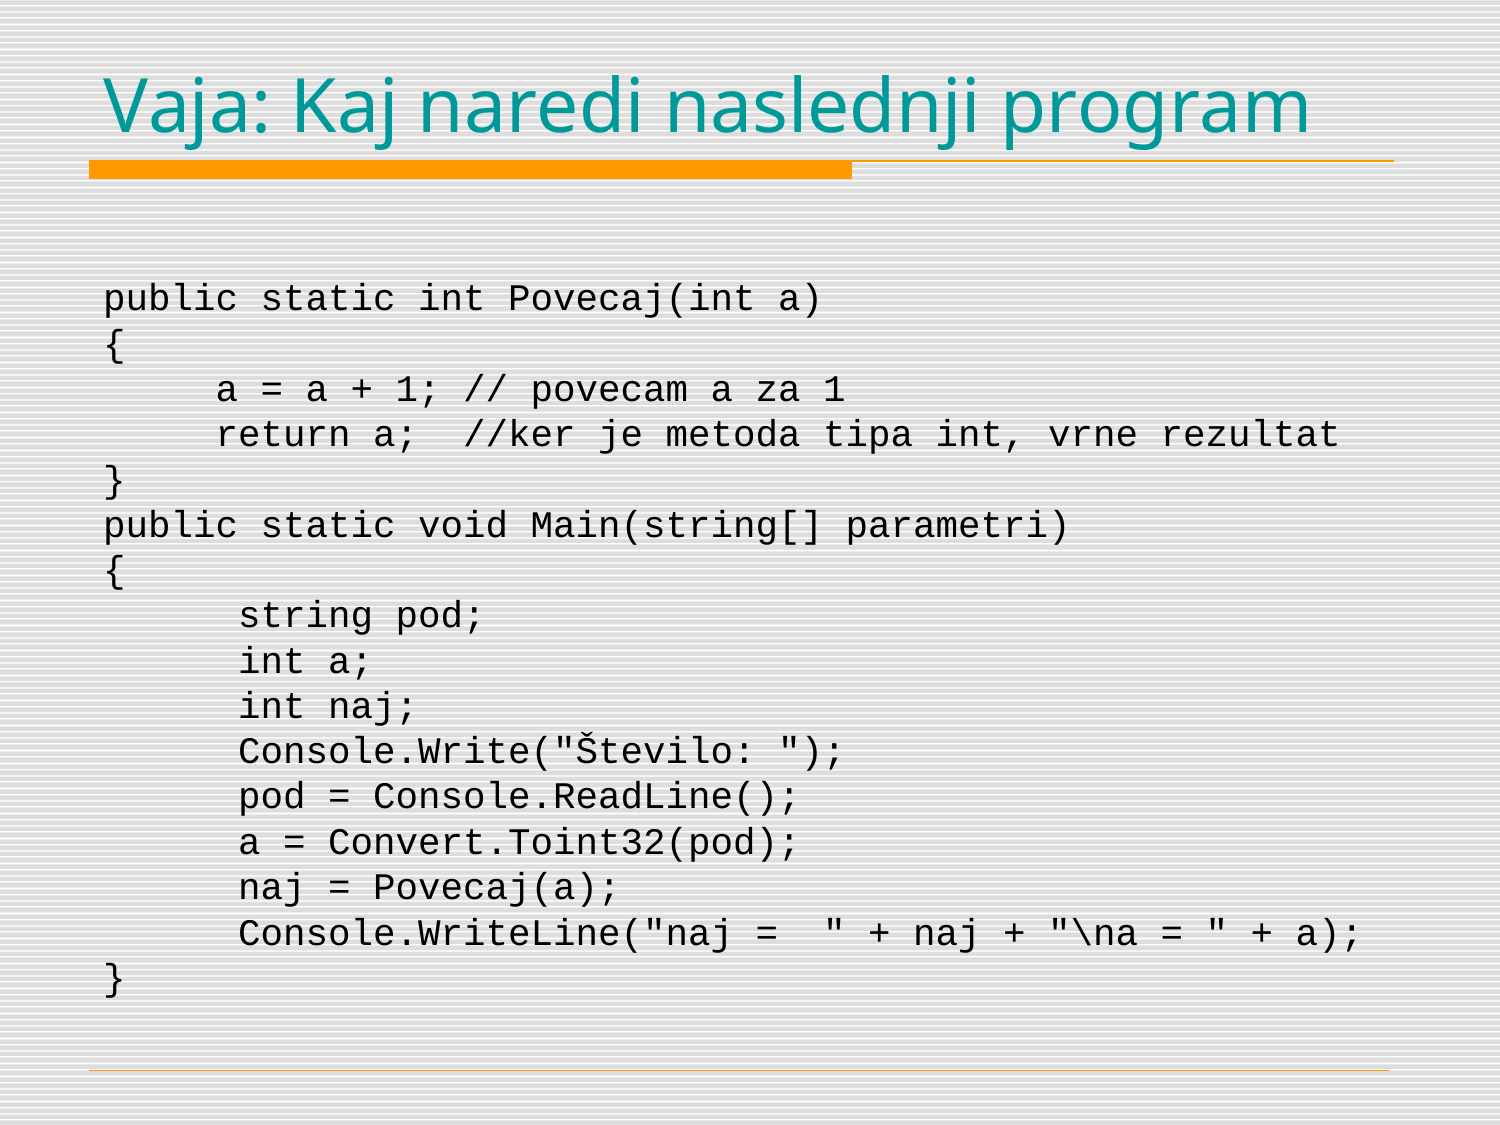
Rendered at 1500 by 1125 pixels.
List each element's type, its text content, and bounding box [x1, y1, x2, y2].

picture [0, 0, 1500, 1125]
list public static int Povecaj(int a) { a = a + 1; // povecam a za 1 return a; //ker je metoda tipa int, vrne rezultat } public static void Main(string[] parametri) { string pod; int a; int naj; Console.Write("Število: "); pod = Console.ReadLine(); a = Convert.Toint32(pod); naj = Povecaj(a); Console.WriteLine("naj = " + naj + "\na = " + a); } [88, 220, 1401, 1059]
title Vaja: Kaj naredi naslednji program [88, 42, 1401, 155]
